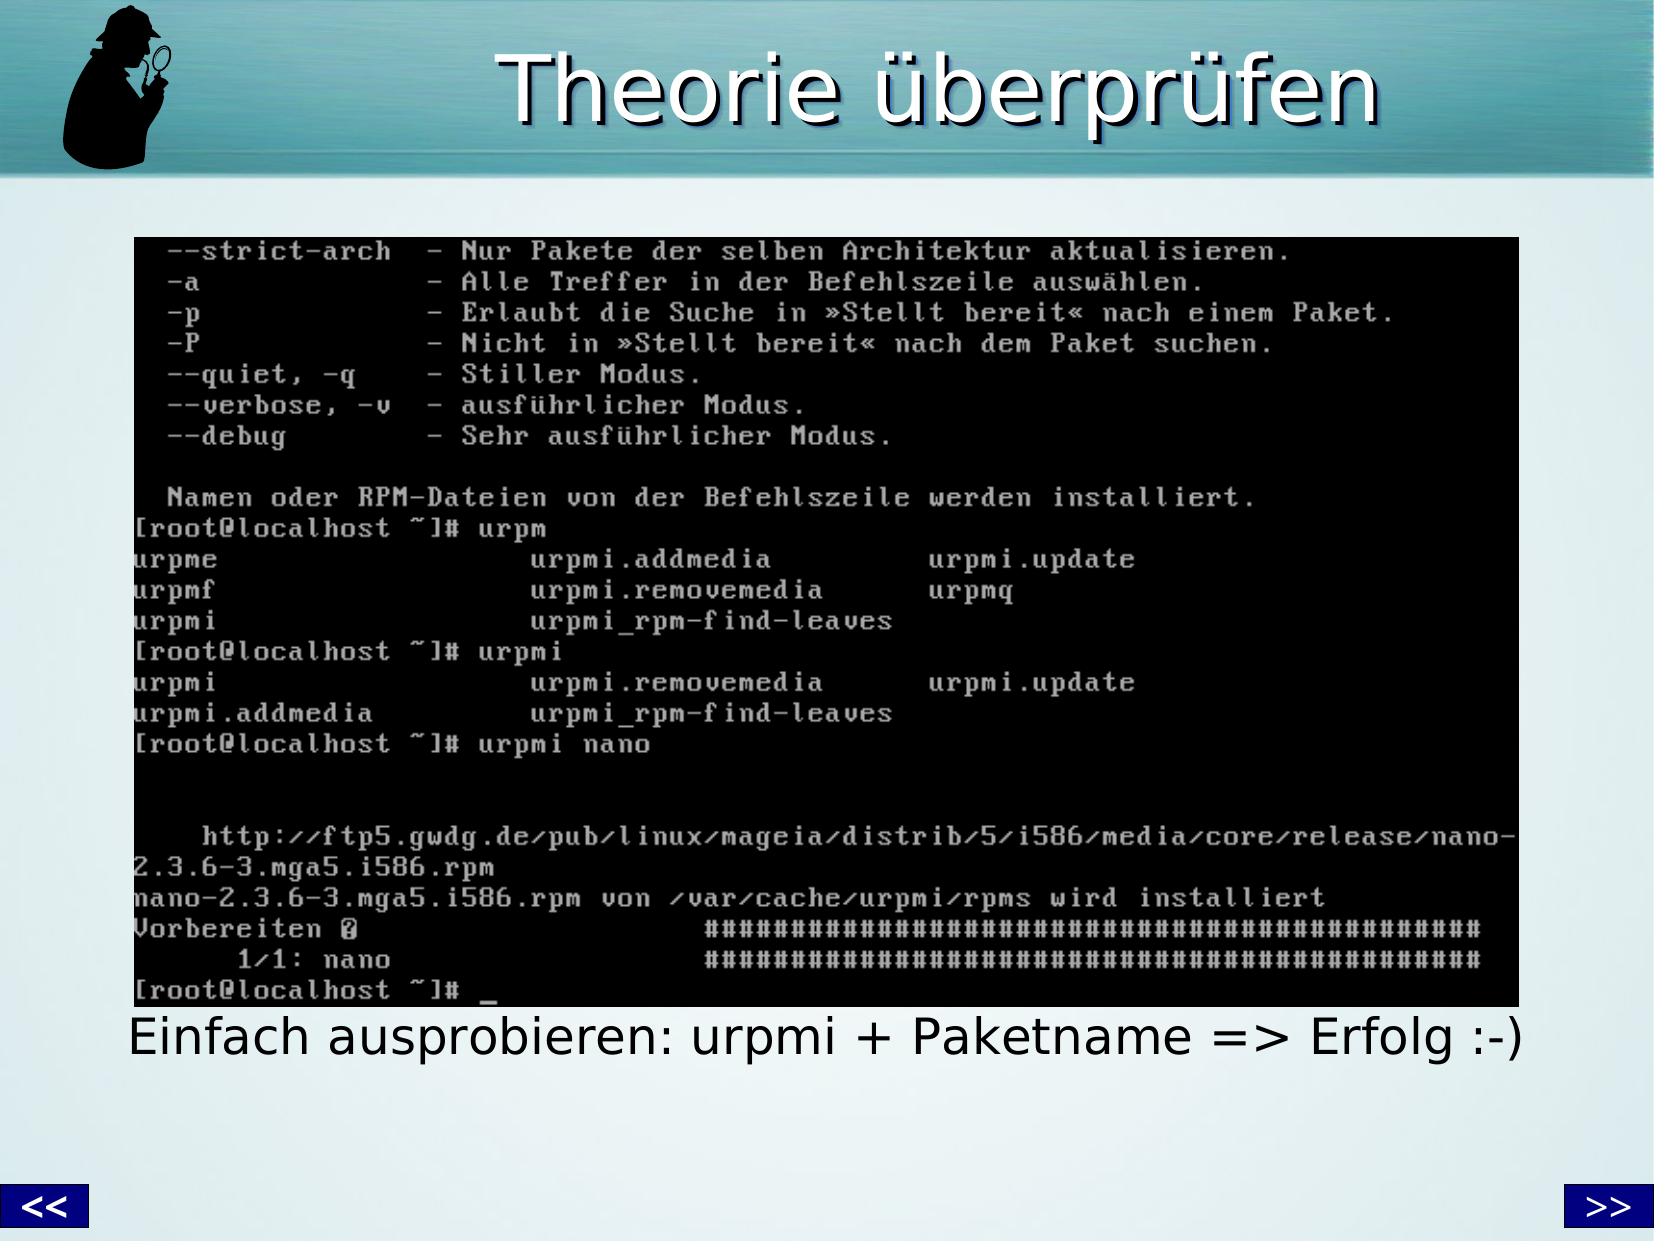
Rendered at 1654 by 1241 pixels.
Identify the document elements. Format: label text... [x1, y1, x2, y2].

title Theorie überprüfen [224, 2, 1654, 178]
picture [0, 0, 1654, 1008]
picture [0, 1182, 1654, 1241]
text_box Einfach ausprobieren: urpmi + Paketname => Erfolg :-) [0, 1008, 1654, 1182]
